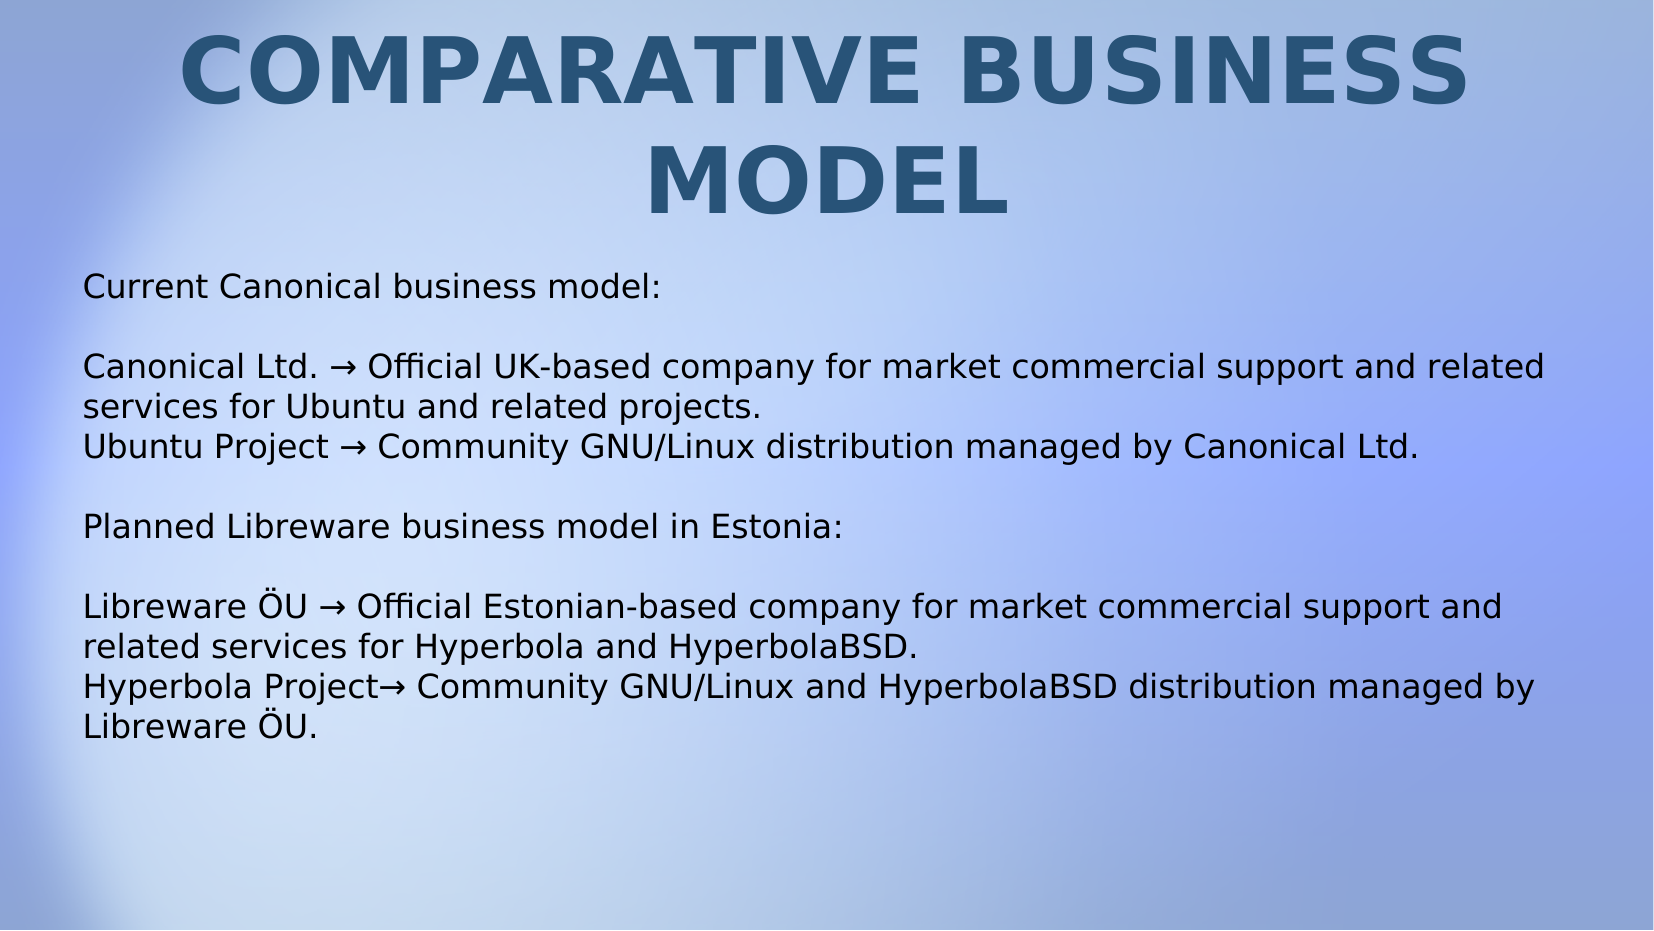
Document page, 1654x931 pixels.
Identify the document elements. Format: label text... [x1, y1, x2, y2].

text_box COMPARATIVE BUSINESS MODEL [82, 7, 1571, 237]
picture [0, 0, 1654, 930]
text_box Current Canonical business model: Canonical Ltd. → Official UK-based company for market commercial support and related services for Ubuntu and related projects. Ubuntu Project → Community GNU/Linux distribution managed by Canonical Ltd. Planned Libreware business model in Estonia: Libreware ÖU → Official Estonian-based company for market commercial support and related services for Hyperbola and HyperbolaBSD. Hyperbola Project→ Community GNU/Linux and HyperbolaBSD distribution managed by Libreware ÖU. [82, 265, 1571, 798]
